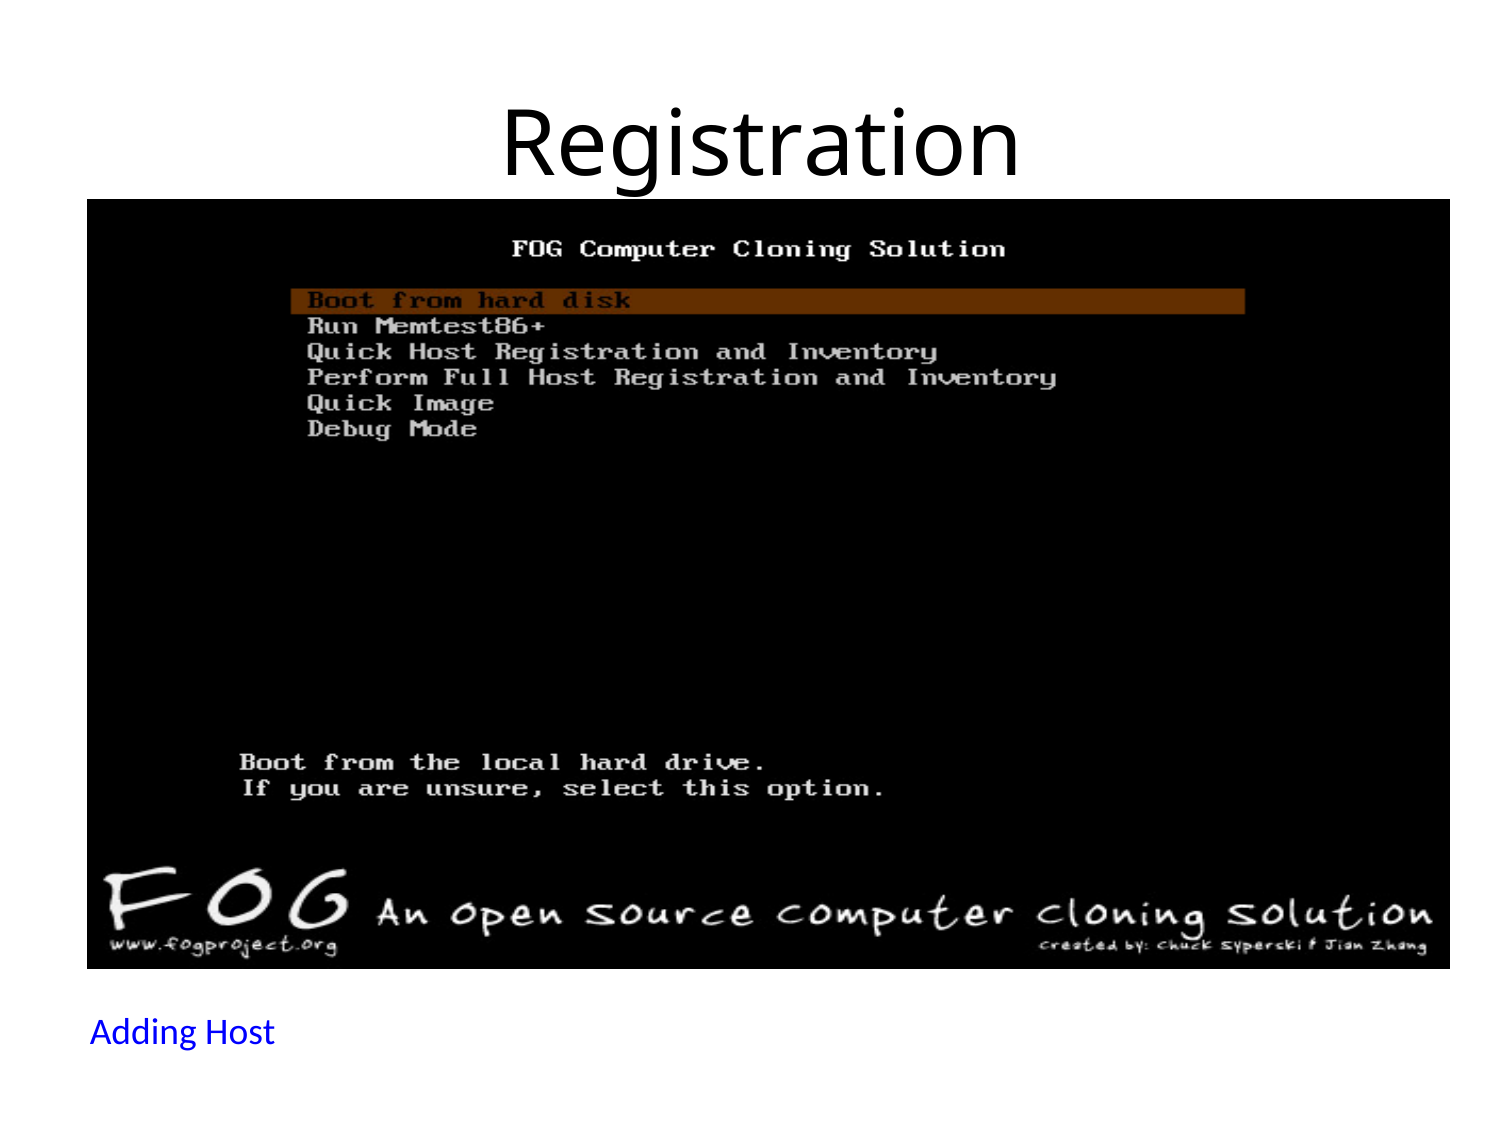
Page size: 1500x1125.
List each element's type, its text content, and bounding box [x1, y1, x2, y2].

text_box Adding Host [75, 999, 826, 1061]
title Registration [75, 45, 1426, 233]
text_box [87, 200, 1450, 969]
